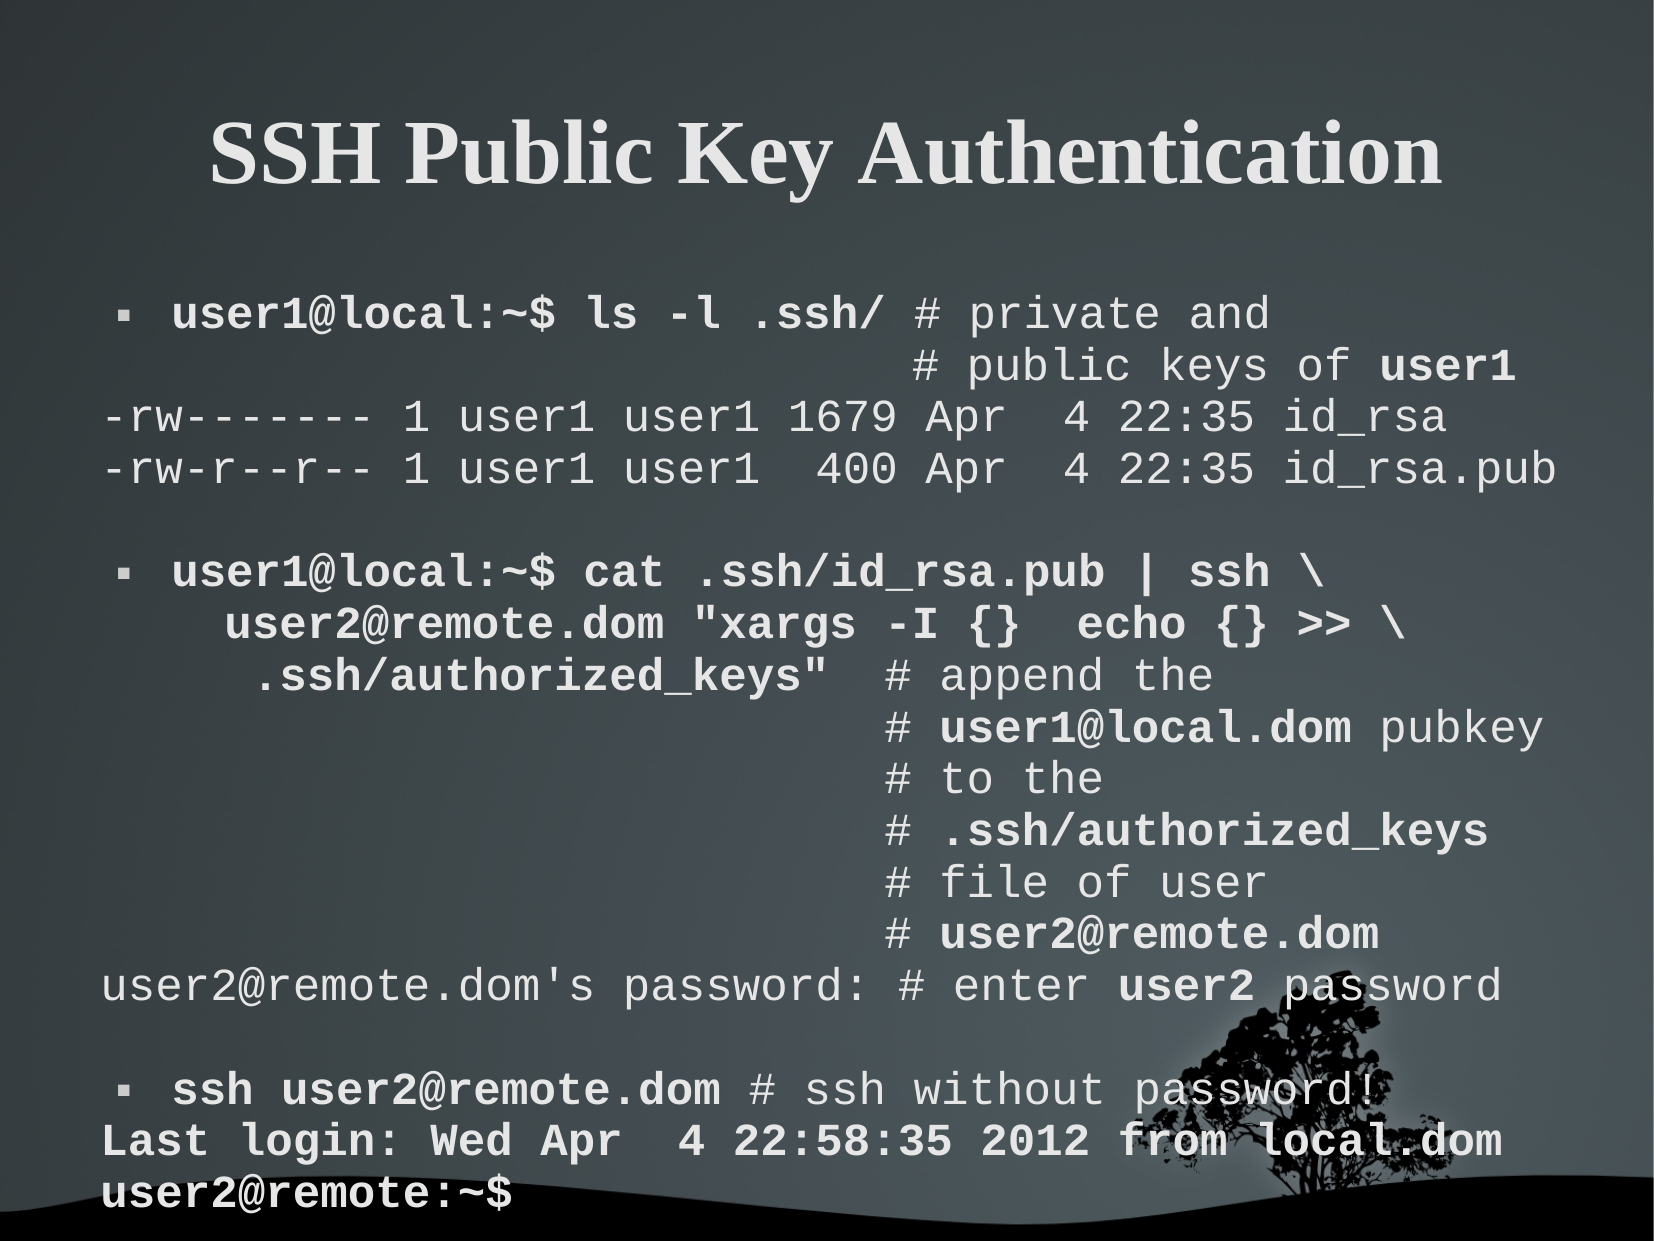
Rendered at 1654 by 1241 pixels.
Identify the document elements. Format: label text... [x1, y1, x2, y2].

list user1@local:~$ ls -l .ssh/ # private and # public keys of user1 -rw------- 1 user1 user1 1679 Apr 4 22:35 id_rsa -rw-r--r-- 1 user1 user1 400 Apr 4 22:35 id_rsa.pub user1@local:~$ cat .ssh/id_rsa.pub | ssh \ user2@remote.dom "xargs -I {} echo {} >> \ .ssh/authorized_keys" # append the # user1@local.dom pubkey # to the # .ssh/authorized_keys # file of user # user2@remote.dom user2@remote.dom's password: # enter user2 password ssh user2@remote.dom # ssh without password! Last login: Wed Apr 4 22:58:35 2012 from local.dom user2@remote:~$ user2@remote:~$ whoami # verify user2 [82, 290, 1571, 1204]
title SSH Public Key Authentication [82, 33, 1571, 273]
picture [0, 0, 1654, 1241]
